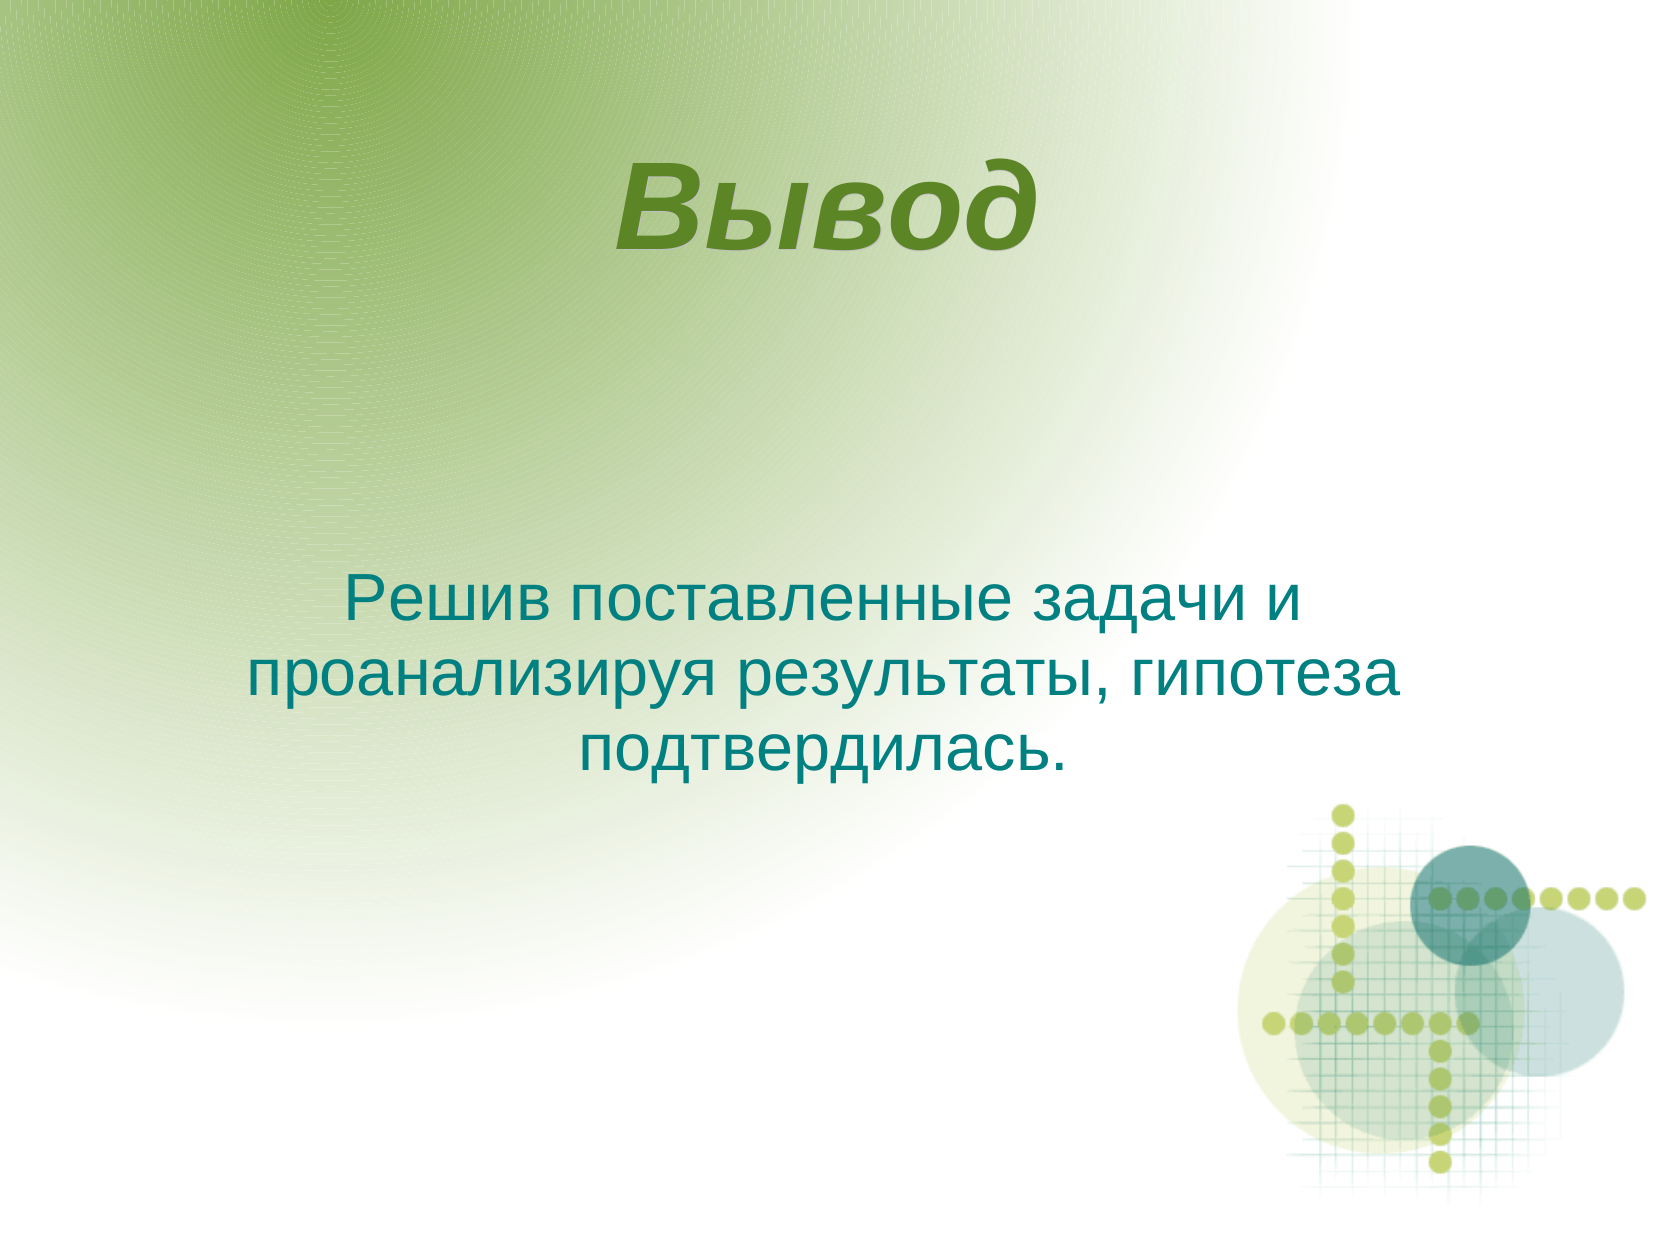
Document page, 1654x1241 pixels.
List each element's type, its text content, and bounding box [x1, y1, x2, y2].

picture [1224, 792, 1654, 1211]
subtitle Решив поставленные задачи и проанализируя результаты, гипотеза подтвердилась. [118, 281, 1531, 1063]
title Вывод [121, 102, 1534, 310]
